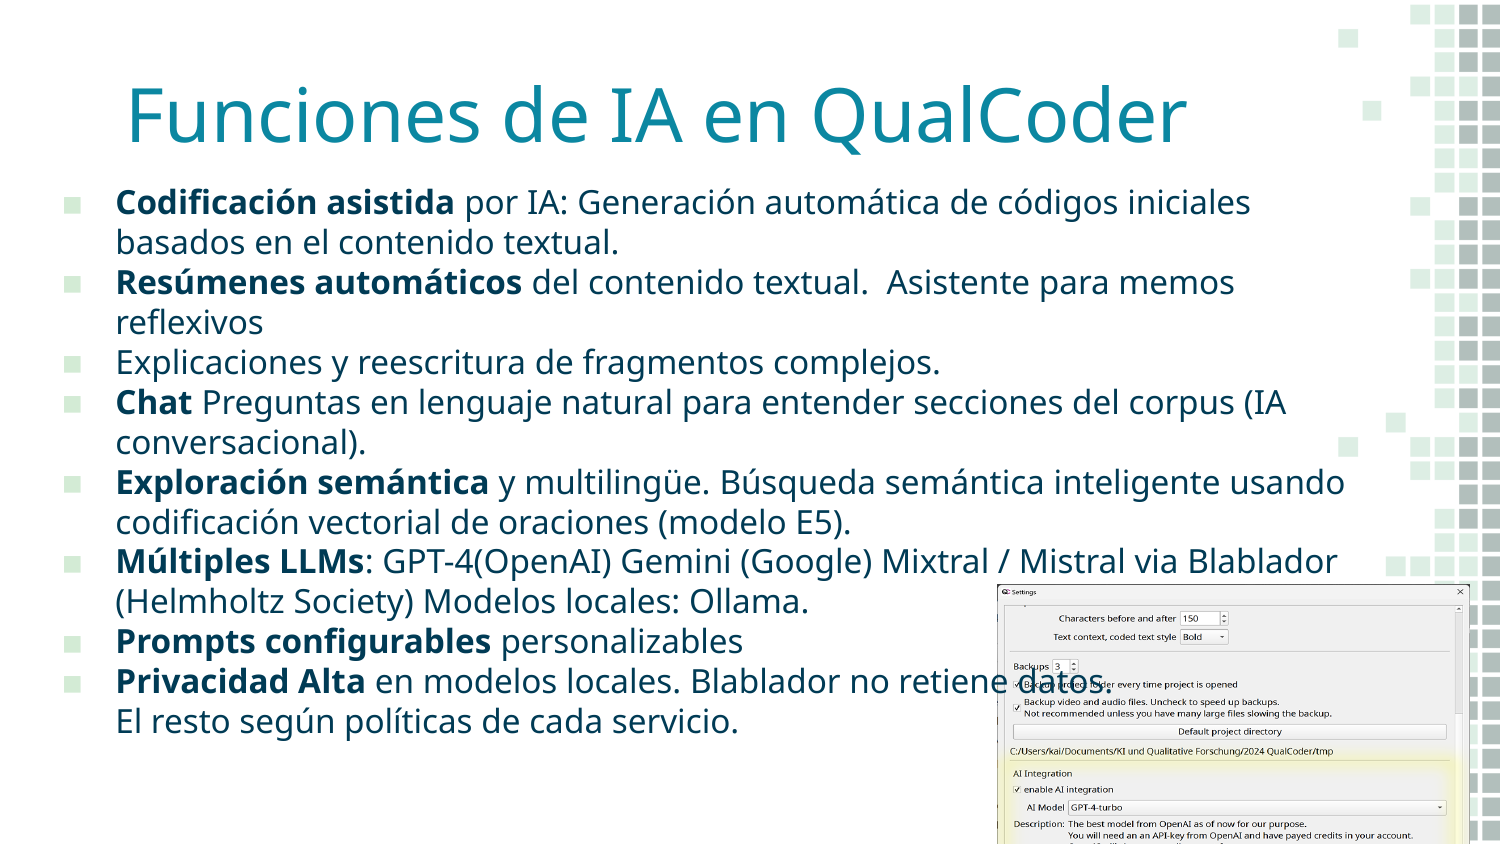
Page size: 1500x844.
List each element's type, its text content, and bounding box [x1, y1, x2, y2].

picture [0, 0, 1500, 844]
title Funciones de IA en QualCoder [110, 32, 1220, 166]
list Codificación asistida por IA: Generación automática de códigos iniciales basados en el contenido textual. Resúmenes automáticos del contenido textual. Asistente para memos reflexivos Explicaciones y reescritura de fragmentos complejos. Chat Preguntas en lenguaje natural para entender secciones del corpus (IA conversacional). Exploración semántica y multilingüe. Búsqueda semántica inteligente usando codificación vectorial de oraciones (modelo E5). Múltiples LLMs: GPT-4(OpenAI) Gemini (Google) Mixtral / Mistral via Blablador (Helmholtz Society) Modelos locales: Ollama. Prompts configurables personalizables Privacidad Alta en modelos locales. Blablador no retiene datos. El resto según políticas de cada servicio. [25, 166, 1381, 776]
